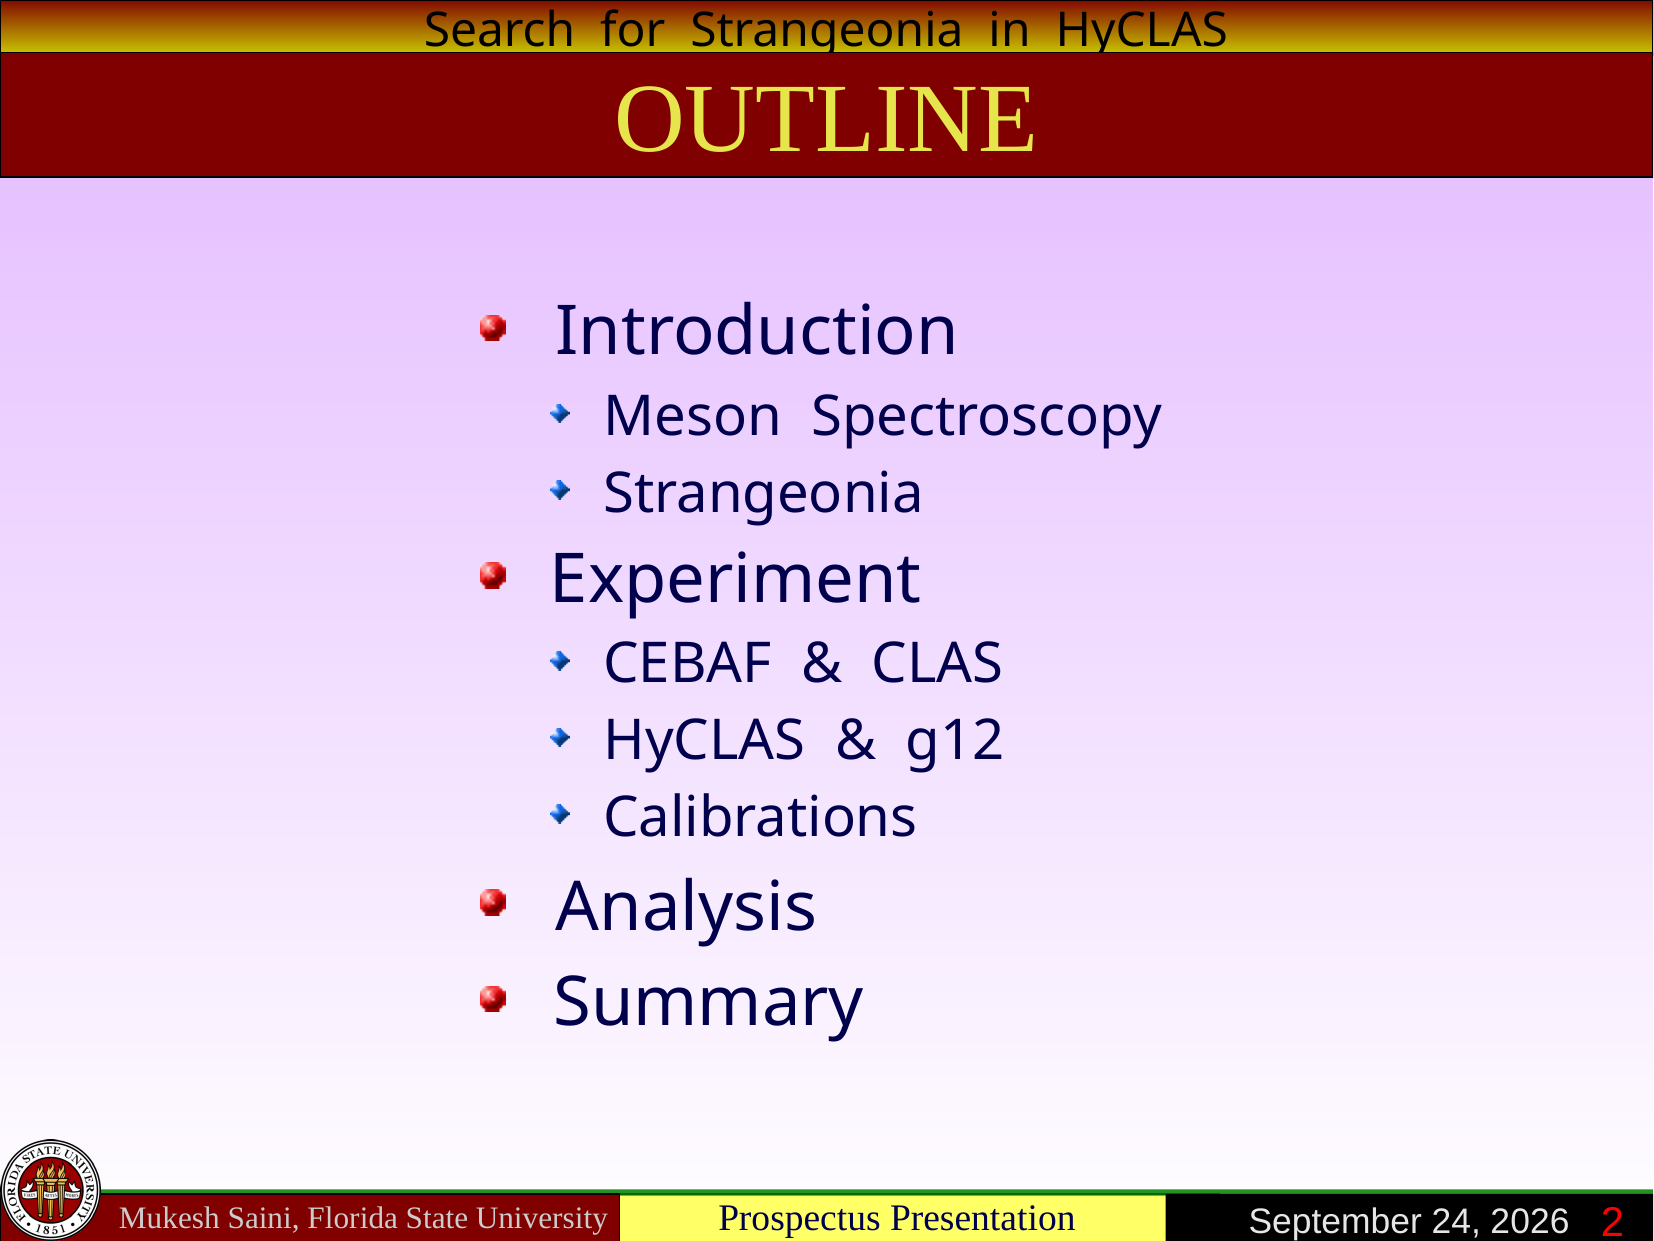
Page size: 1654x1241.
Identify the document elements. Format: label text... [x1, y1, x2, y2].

text_box Introduction Meson Spectroscopy Strangeonia Experiment CEBAF & CLAS HyCLAS & g12 Calibrations Analysis Summary [465, 273, 1188, 1113]
picture [0, 1139, 101, 1241]
text_box OUTLINE [599, 56, 1054, 181]
